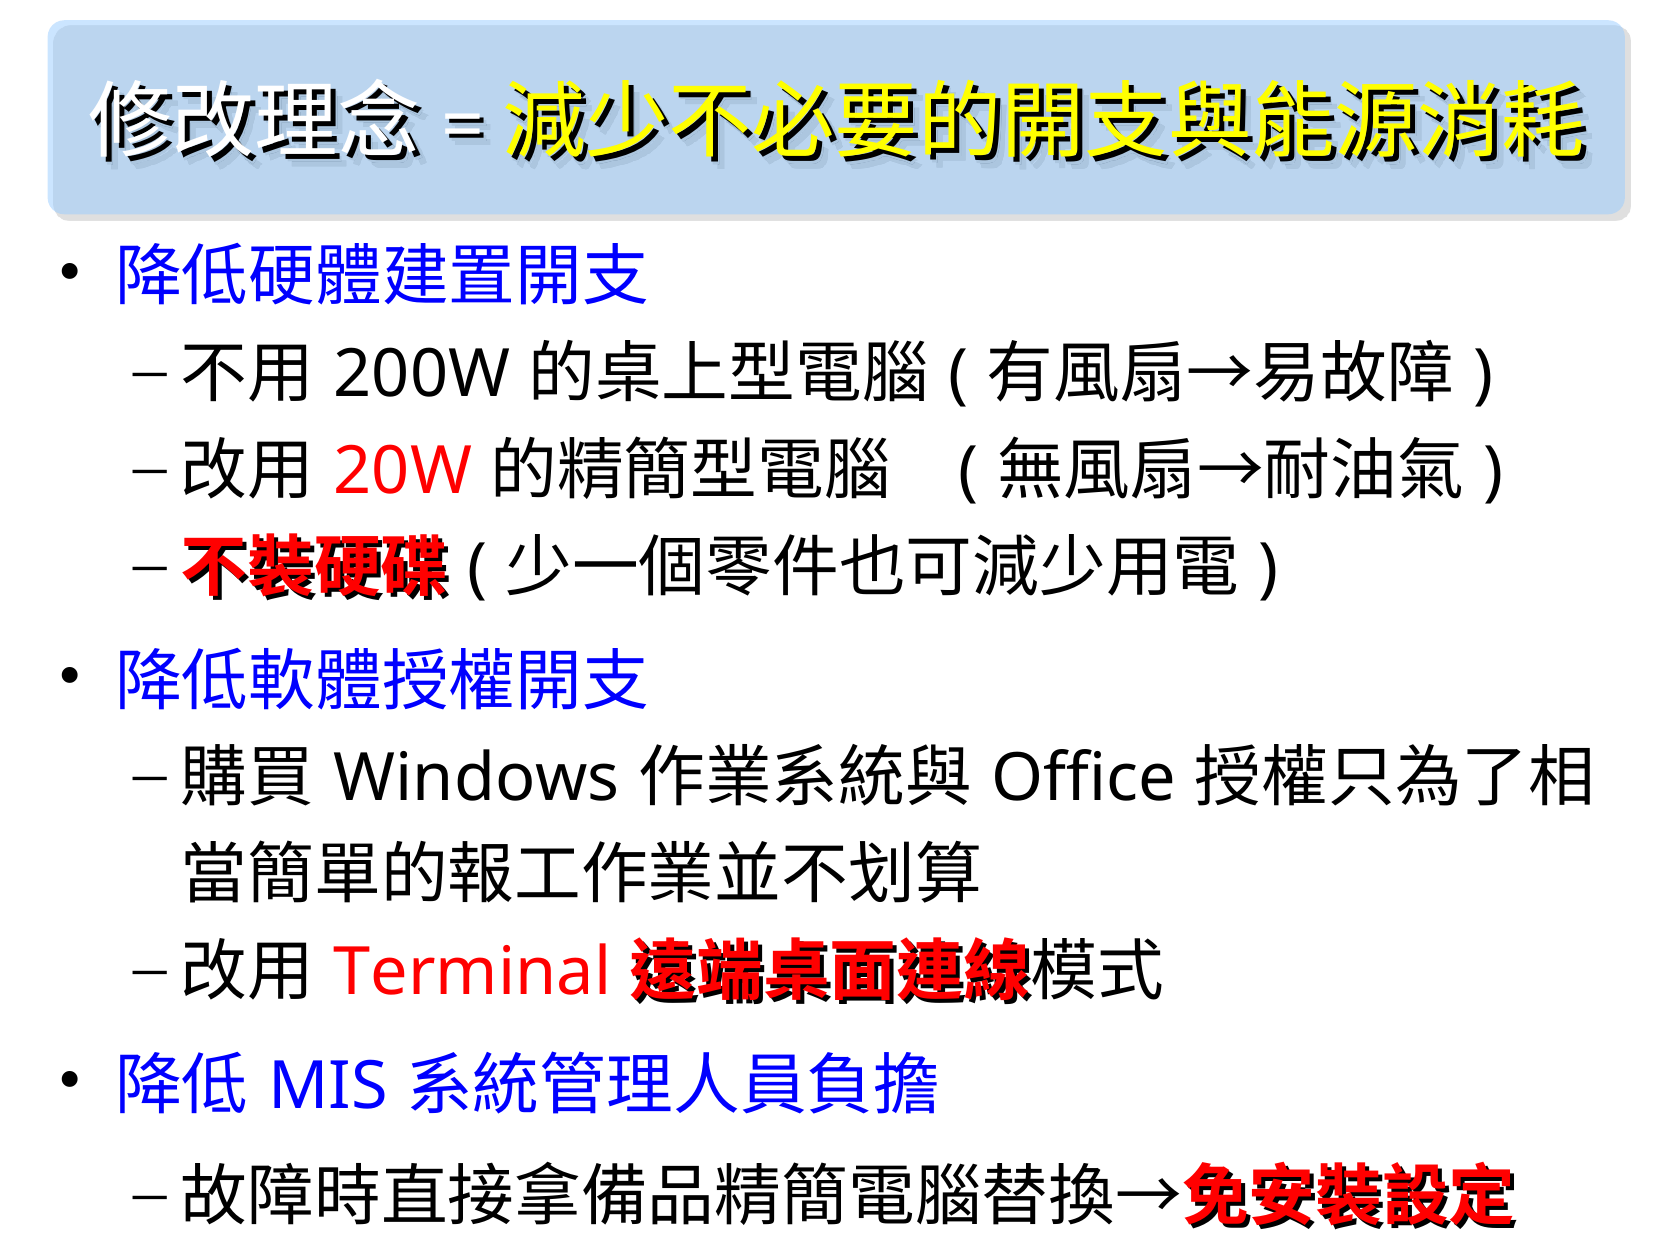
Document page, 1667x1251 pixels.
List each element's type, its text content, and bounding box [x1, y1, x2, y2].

list 降低硬體建置開支 不用200W的桌上型電腦(有風扇→易故障) 改用20W的精簡型電腦 (無風扇→耐油氣) 不裝硬碟(少一個零件也可減少用電) 降低軟體授權開支 購買Windows作業系統與Office授權只為了相當簡單的報工作業並不划算 改用Terminal遠端桌面連線模式 降低MIS系統管理人員負擔 故障時直接拿備品精簡電腦替換→免安裝設定 [59, 222, 1625, 1156]
text_box 修改理念=減少不必要的開支與能源消耗 [47, 20, 1625, 215]
